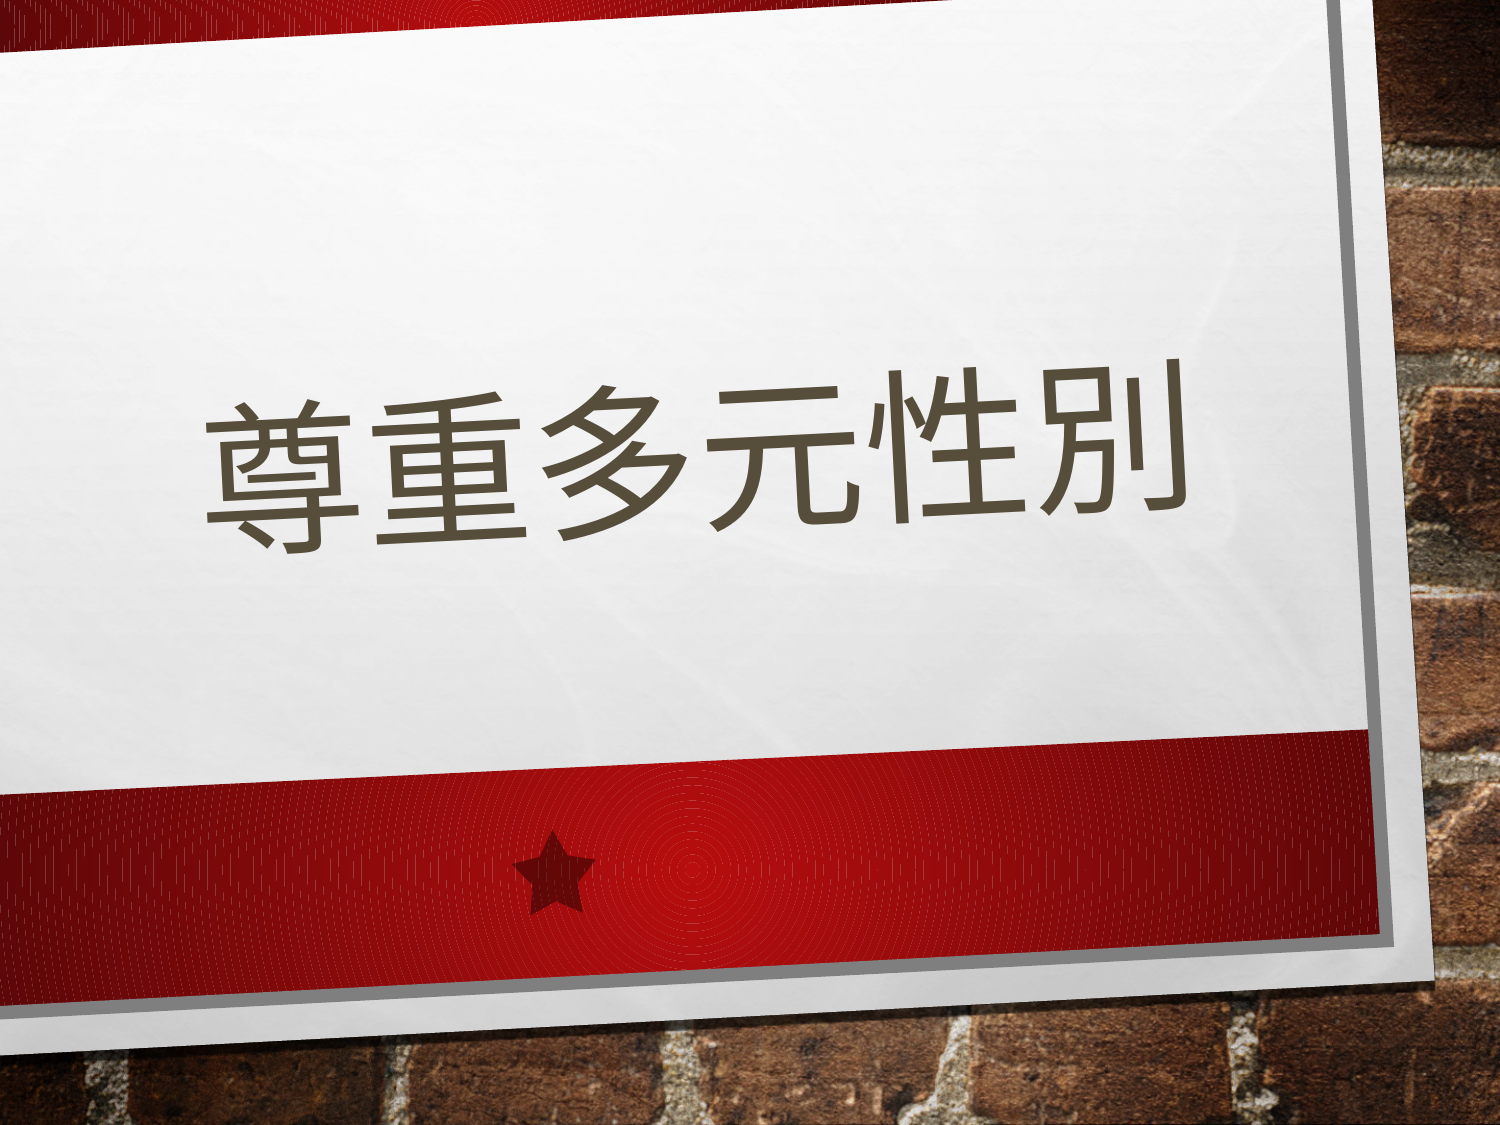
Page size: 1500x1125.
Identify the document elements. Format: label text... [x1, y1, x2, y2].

title 尊重多元性別 [63, 77, 1321, 596]
